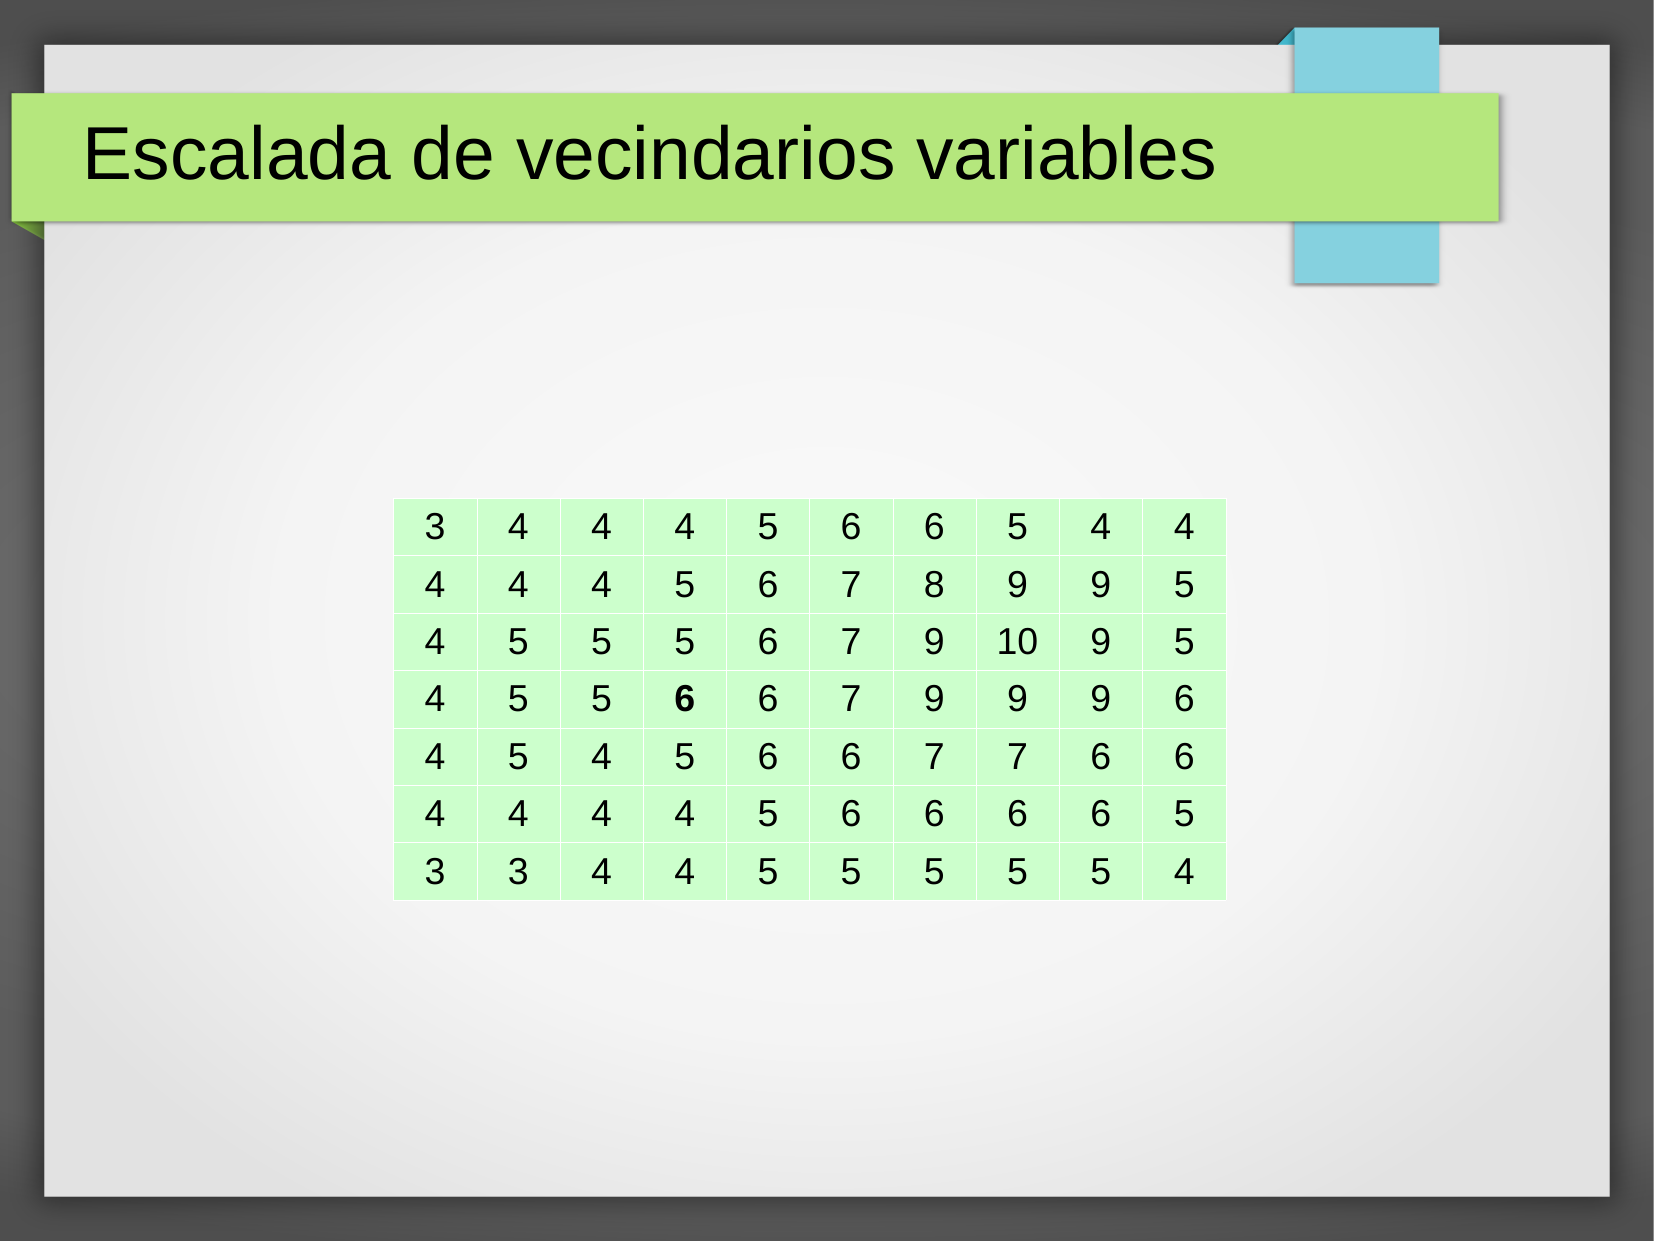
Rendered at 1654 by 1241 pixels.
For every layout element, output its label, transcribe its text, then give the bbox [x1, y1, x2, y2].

table_cell 9 [977, 556, 1059, 613]
table_cell 4 [561, 729, 643, 785]
table_cell 4 [644, 786, 726, 842]
table_header 4 [478, 499, 560, 555]
table_cell 5 [478, 671, 560, 728]
table_cell 5 [1143, 786, 1226, 842]
table_cell 5 [1143, 556, 1226, 613]
table_header 3 [394, 499, 477, 555]
table_cell 5 [1060, 843, 1142, 900]
table_cell 6 [727, 671, 809, 728]
table_cell 4 [394, 729, 477, 785]
picture [0, 0, 1654, 1241]
table_cell 6 [1060, 786, 1142, 842]
table_header 6 [894, 499, 976, 555]
table_header 4 [1143, 499, 1226, 555]
table_cell 7 [894, 729, 976, 785]
table_cell 6 [977, 786, 1059, 842]
table_cell 5 [644, 729, 726, 785]
table_cell 4 [394, 614, 477, 670]
table_cell 9 [894, 614, 976, 670]
table_cell 4 [561, 556, 643, 613]
table_cell 9 [894, 671, 976, 728]
table_cell 4 [394, 556, 477, 613]
table_cell 9 [1060, 614, 1142, 670]
table_cell 9 [1060, 556, 1142, 613]
table_cell 4 [478, 786, 560, 842]
table_cell 6 [810, 729, 893, 785]
table_cell 5 [810, 843, 893, 900]
table_cell 6 [894, 786, 976, 842]
table_cell 4 [478, 556, 560, 613]
table_header 4 [1060, 499, 1142, 555]
table_cell 7 [810, 671, 893, 728]
table_cell 6 [1060, 729, 1142, 785]
table_header 5 [727, 499, 809, 555]
table_cell 4 [394, 786, 477, 842]
table_cell 3 [394, 843, 477, 900]
table_cell 4 [561, 843, 643, 900]
table_cell 7 [810, 556, 893, 613]
table_header 5 [977, 499, 1059, 555]
table_cell 5 [561, 671, 643, 728]
table_cell 5 [478, 729, 560, 785]
table_cell 6 [727, 729, 809, 785]
table_cell 4 [561, 786, 643, 842]
table_cell 5 [977, 843, 1059, 900]
table_cell 5 [727, 786, 809, 842]
table_cell 5 [644, 556, 726, 613]
table_cell 5 [894, 843, 976, 900]
table_cell 9 [977, 671, 1059, 728]
table_cell 5 [478, 614, 560, 670]
table_cell 5 [644, 614, 726, 670]
table_header 6 [810, 499, 893, 555]
table_cell 6 [1143, 671, 1226, 728]
table_cell 10 [977, 614, 1059, 670]
table_cell 4 [1143, 843, 1226, 900]
table_cell 9 [1060, 671, 1142, 728]
table_cell 7 [810, 614, 893, 670]
table_cell 6 [644, 671, 726, 728]
table_cell 4 [644, 843, 726, 900]
table_cell 4 [394, 671, 477, 728]
table_cell 6 [1143, 729, 1226, 785]
table_cell 3 [478, 843, 560, 900]
table_cell 6 [727, 556, 809, 613]
table_cell 8 [894, 556, 976, 613]
table_cell 6 [810, 786, 893, 842]
table_header 4 [561, 499, 643, 555]
table_cell 6 [727, 614, 809, 670]
table_cell 5 [561, 614, 643, 670]
table_cell 5 [1143, 614, 1226, 670]
table_cell 7 [977, 729, 1059, 785]
table_cell 5 [727, 843, 809, 900]
table_header 4 [644, 499, 726, 555]
title Escalada de vecindarios variables [82, 94, 1264, 213]
